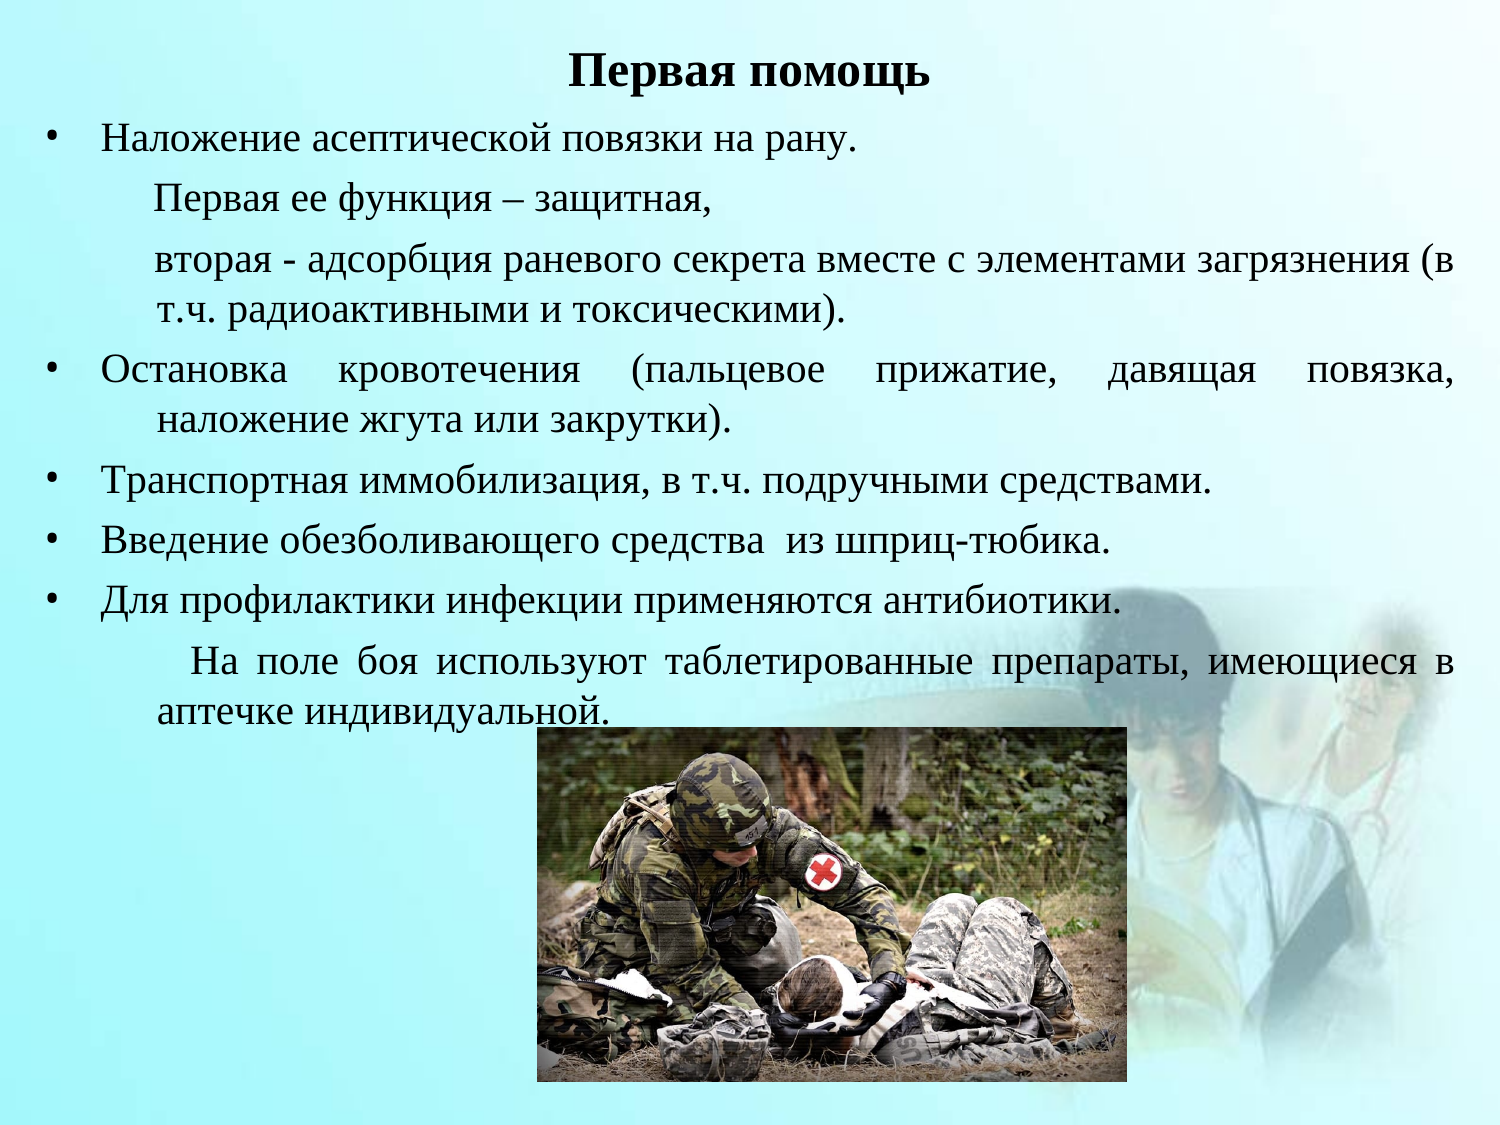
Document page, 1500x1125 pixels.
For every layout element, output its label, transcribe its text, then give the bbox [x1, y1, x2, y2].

picture [537, 727, 1127, 1082]
title Первая помощь [75, 7, 1426, 101]
list Наложение асептической повязки на рану. Первая ее функция – защитная, вторая - адсорбция раневого секрета вместе с элементами загрязнения (в т.ч. радиоактивными и токсическими). Остановка кровотечения (пальцевое прижатие, давящая повязка, наложение жгута или закрутки). Транспортная иммобилизация, в т.ч. подручными средствами. Введение обезболивающего средства из шприц-тюбика. Для профилактики инфекции применяются антибиотики. На поле боя используют таблетированные препараты, имеющиеся в аптечке индивидуальной. [29, 101, 1471, 752]
